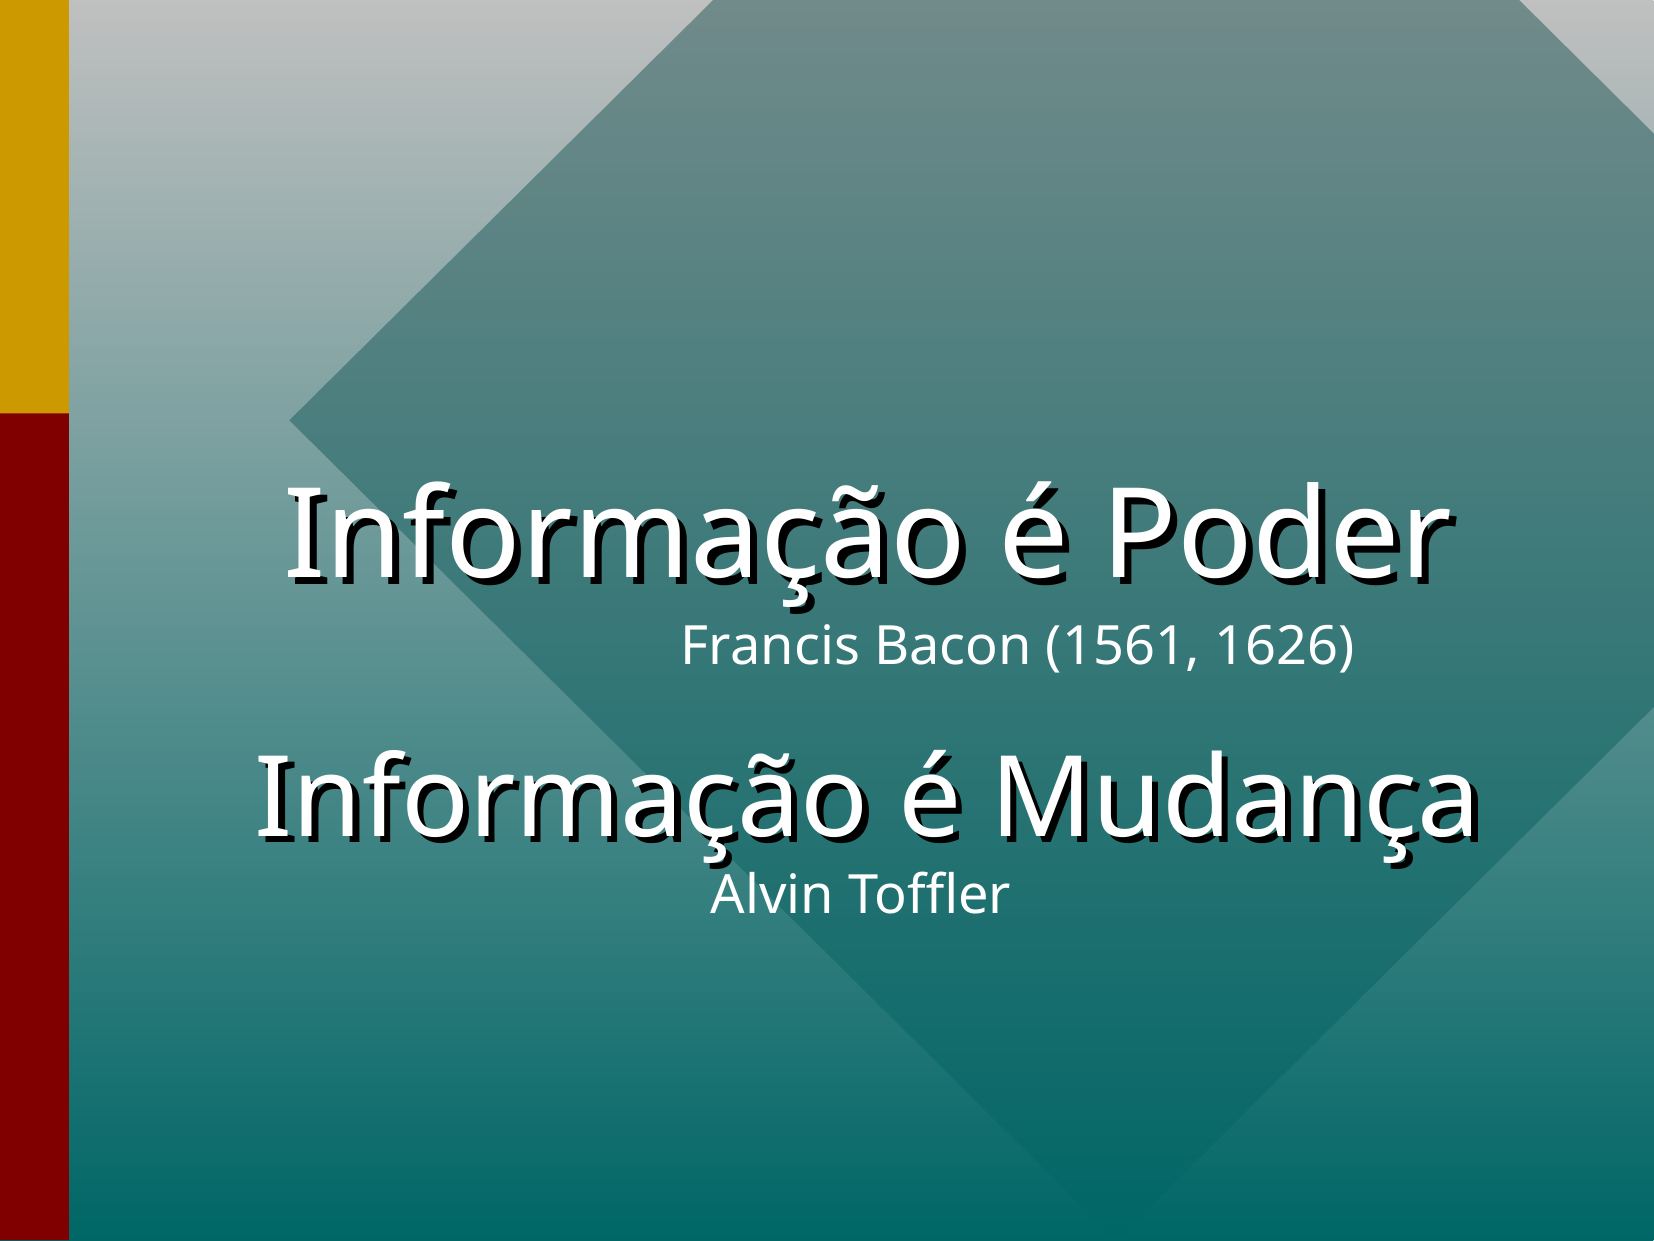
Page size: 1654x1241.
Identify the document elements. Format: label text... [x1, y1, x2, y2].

subtitle Informação é Poder Francis Bacon (1561, 1626) Informação é Mudança Alvin Toffler [165, 267, 1571, 1109]
